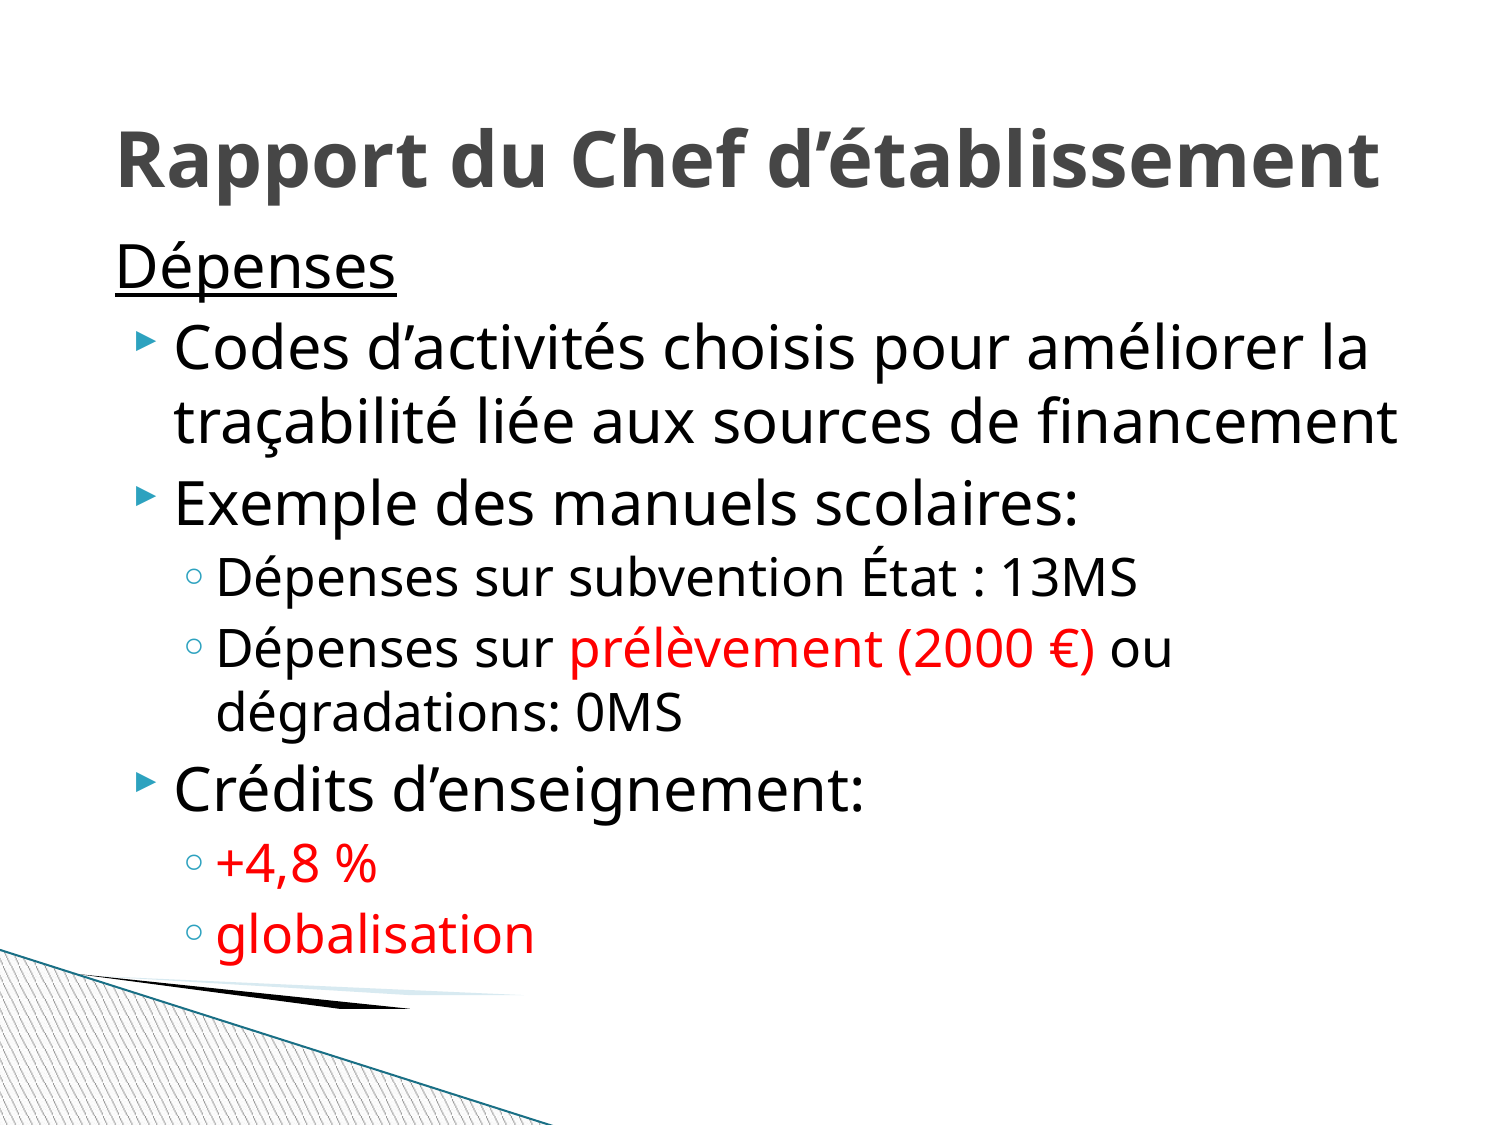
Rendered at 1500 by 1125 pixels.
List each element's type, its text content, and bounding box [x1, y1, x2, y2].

picture [0, 952, 543, 1125]
title Rapport du Chef d’établissement [100, 62, 1425, 219]
list Dépenses Codes d’activités choisis pour améliorer la traçabilité liée aux sources de financement Exemple des manuels scolaires: Dépenses sur subvention État : 13MS Dépenses sur prélèvement (2000 €) ou dégradations: 0MS Crédits d’enseignement: +4,8 % globalisation [100, 219, 1425, 1000]
